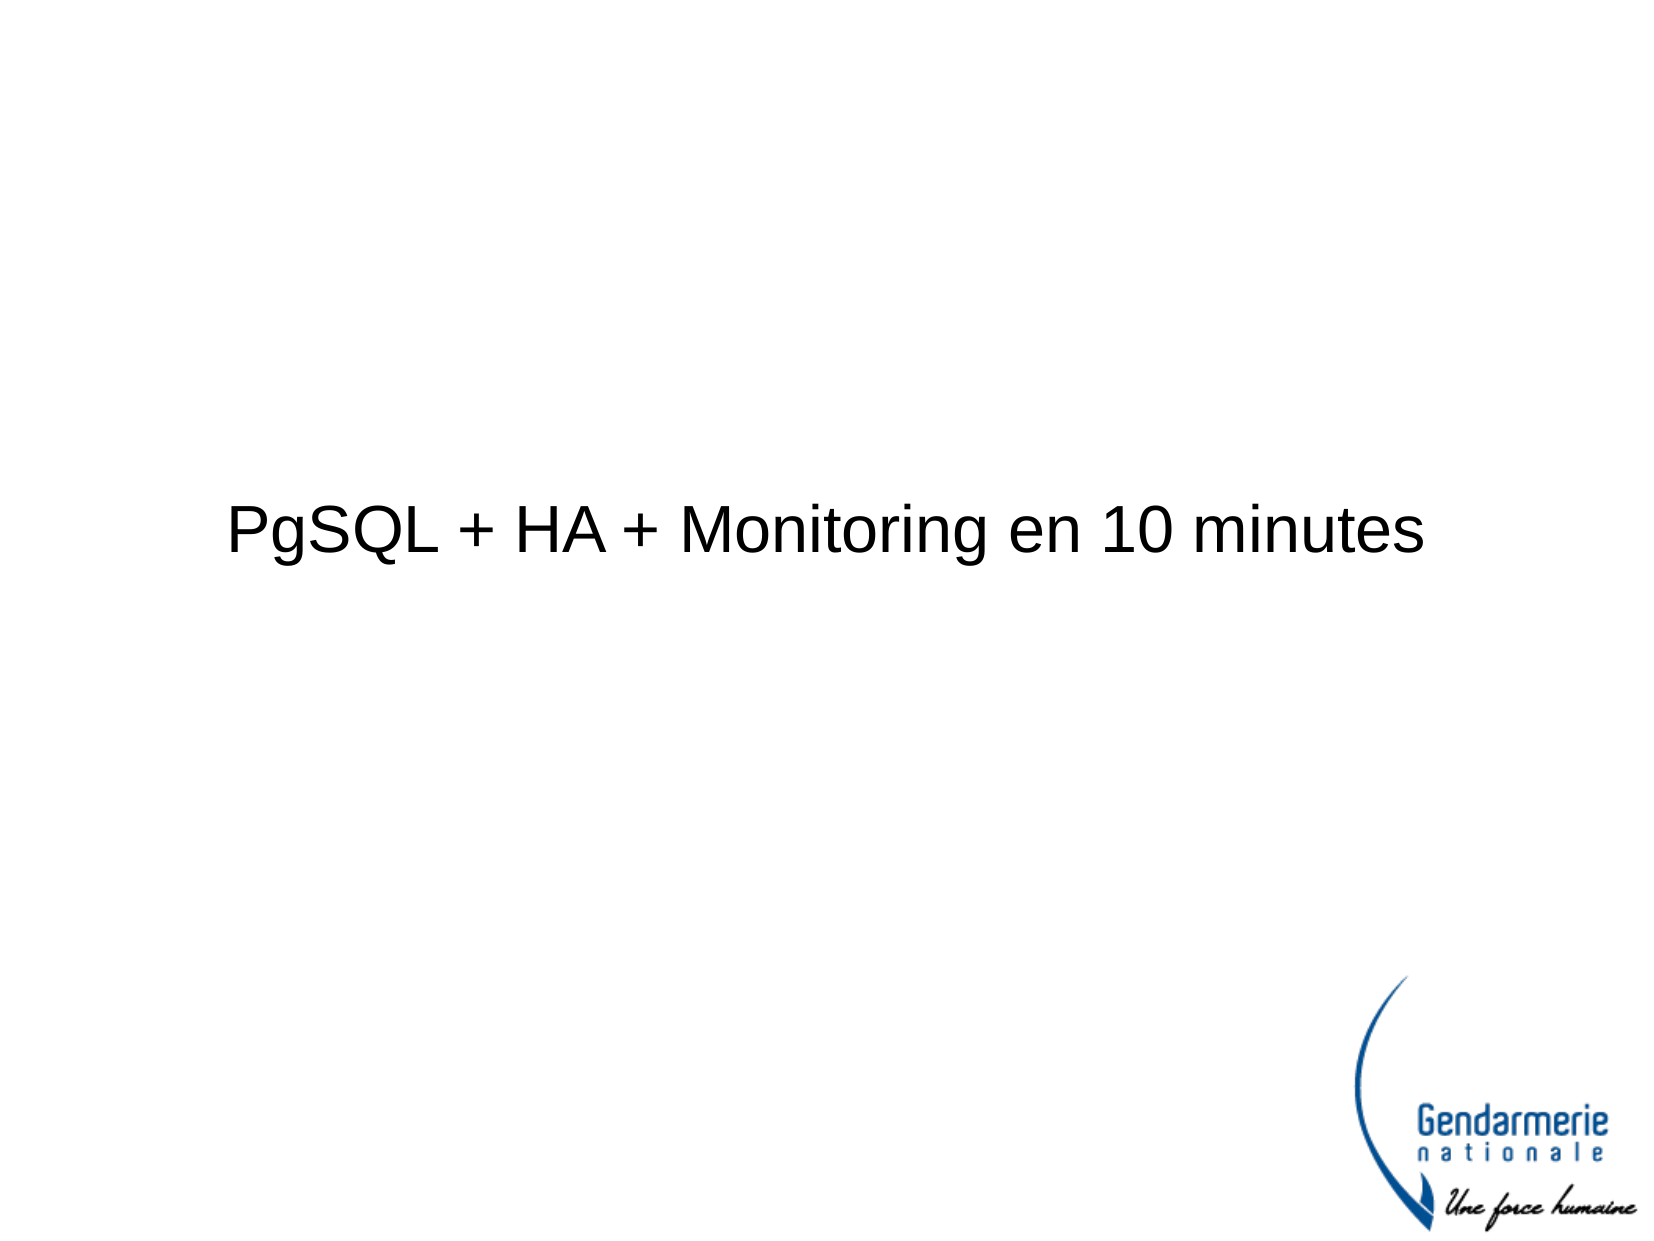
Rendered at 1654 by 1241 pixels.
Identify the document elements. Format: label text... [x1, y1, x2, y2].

subtitle PgSQL + HA + Monitoring en 10 minutes [82, 49, 1571, 1010]
picture [1346, 965, 1650, 1241]
